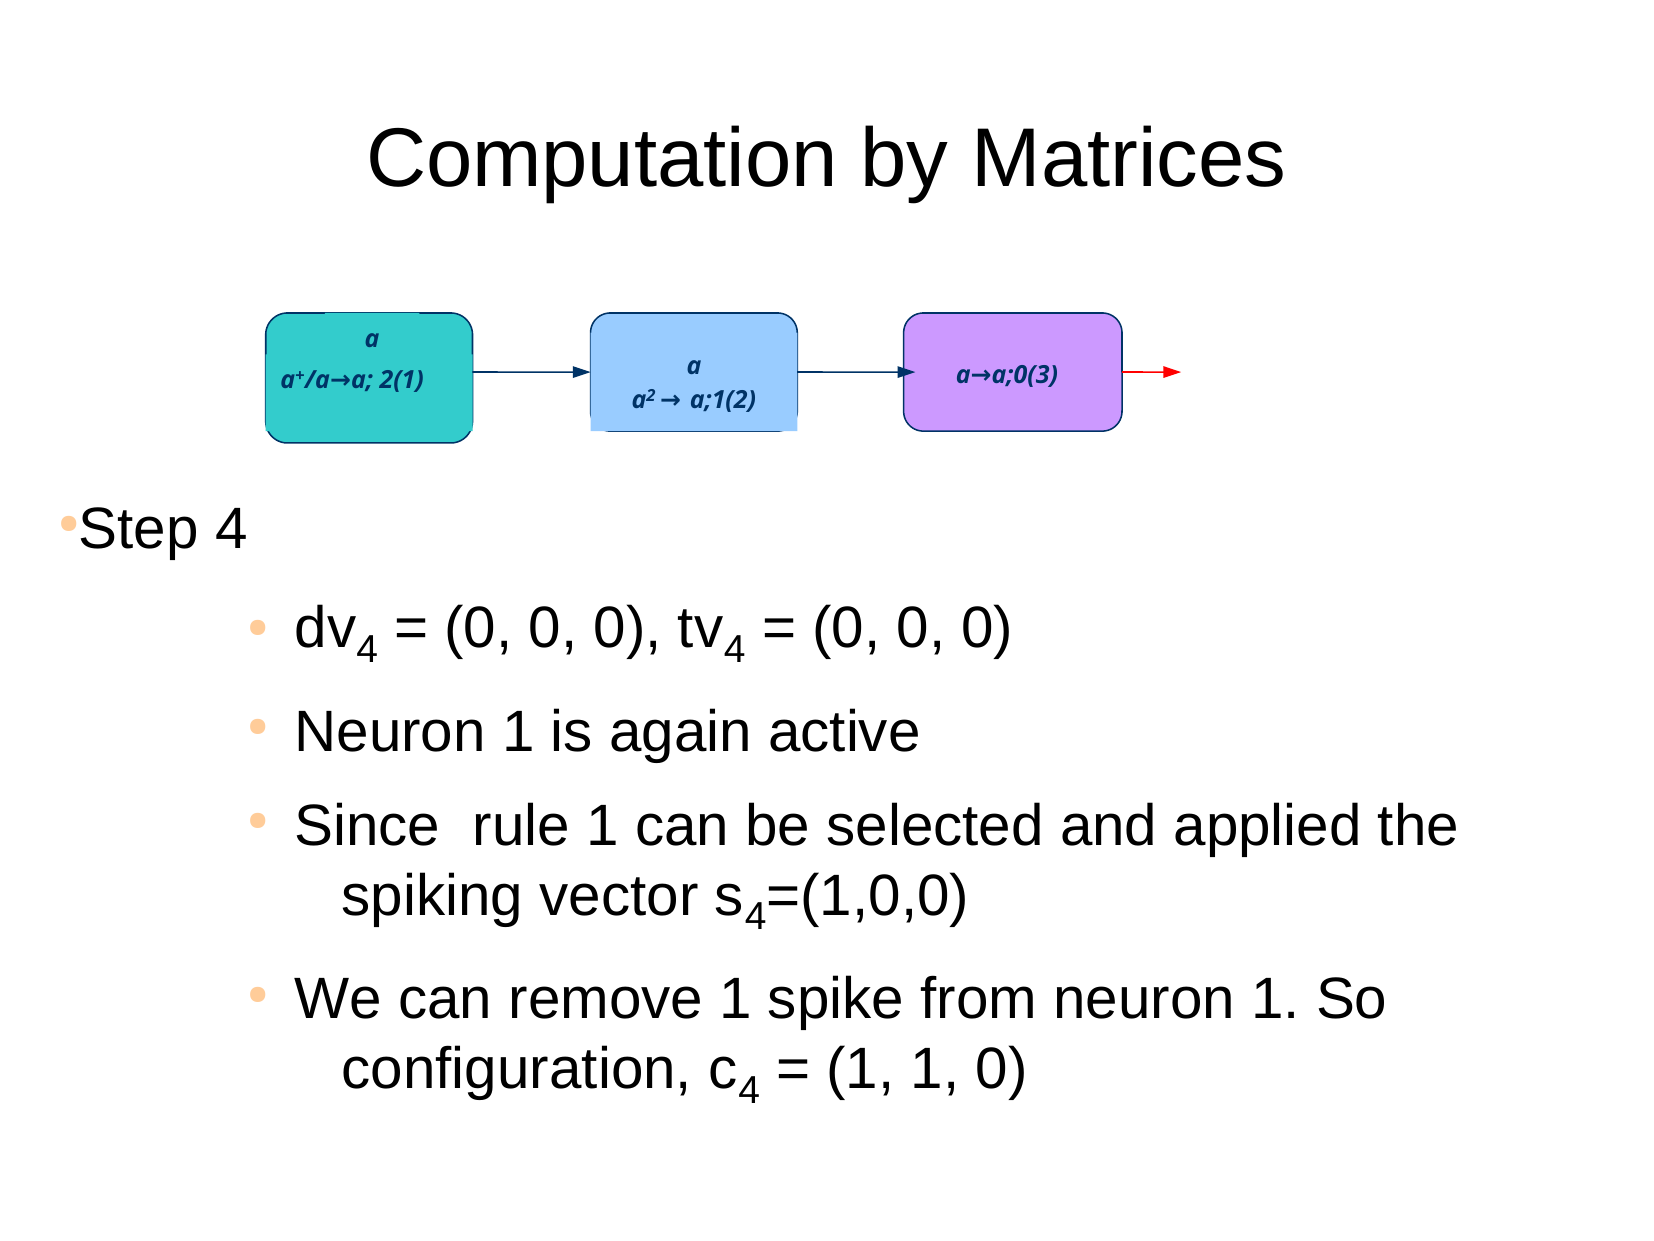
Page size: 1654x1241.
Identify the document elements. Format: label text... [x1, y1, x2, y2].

text_box [903, 312, 1123, 432]
text_box [265, 312, 473, 354]
list Step 4 dv4 = (0, 0, 0), tv4 = (0, 0, 0) Neuron 1 is again active Since rule 1 can be selected and applied the spiking vector s4=(1,0,0) We can remove 1 spike from neuron 1. So configuration, c4 = (1, 1, 0) [58, 291, 1630, 1241]
title Computation by Matrices [82, 49, 1571, 257]
text_box [590, 312, 798, 332]
text_box [268, 432, 470, 443]
text_box a→a;0(3) [921, 315, 1093, 405]
text_box a [324, 312, 420, 349]
text_box a a2 → a;1(2) [590, 332, 798, 432]
text_box a+/a→a; 2(1) [265, 354, 473, 432]
